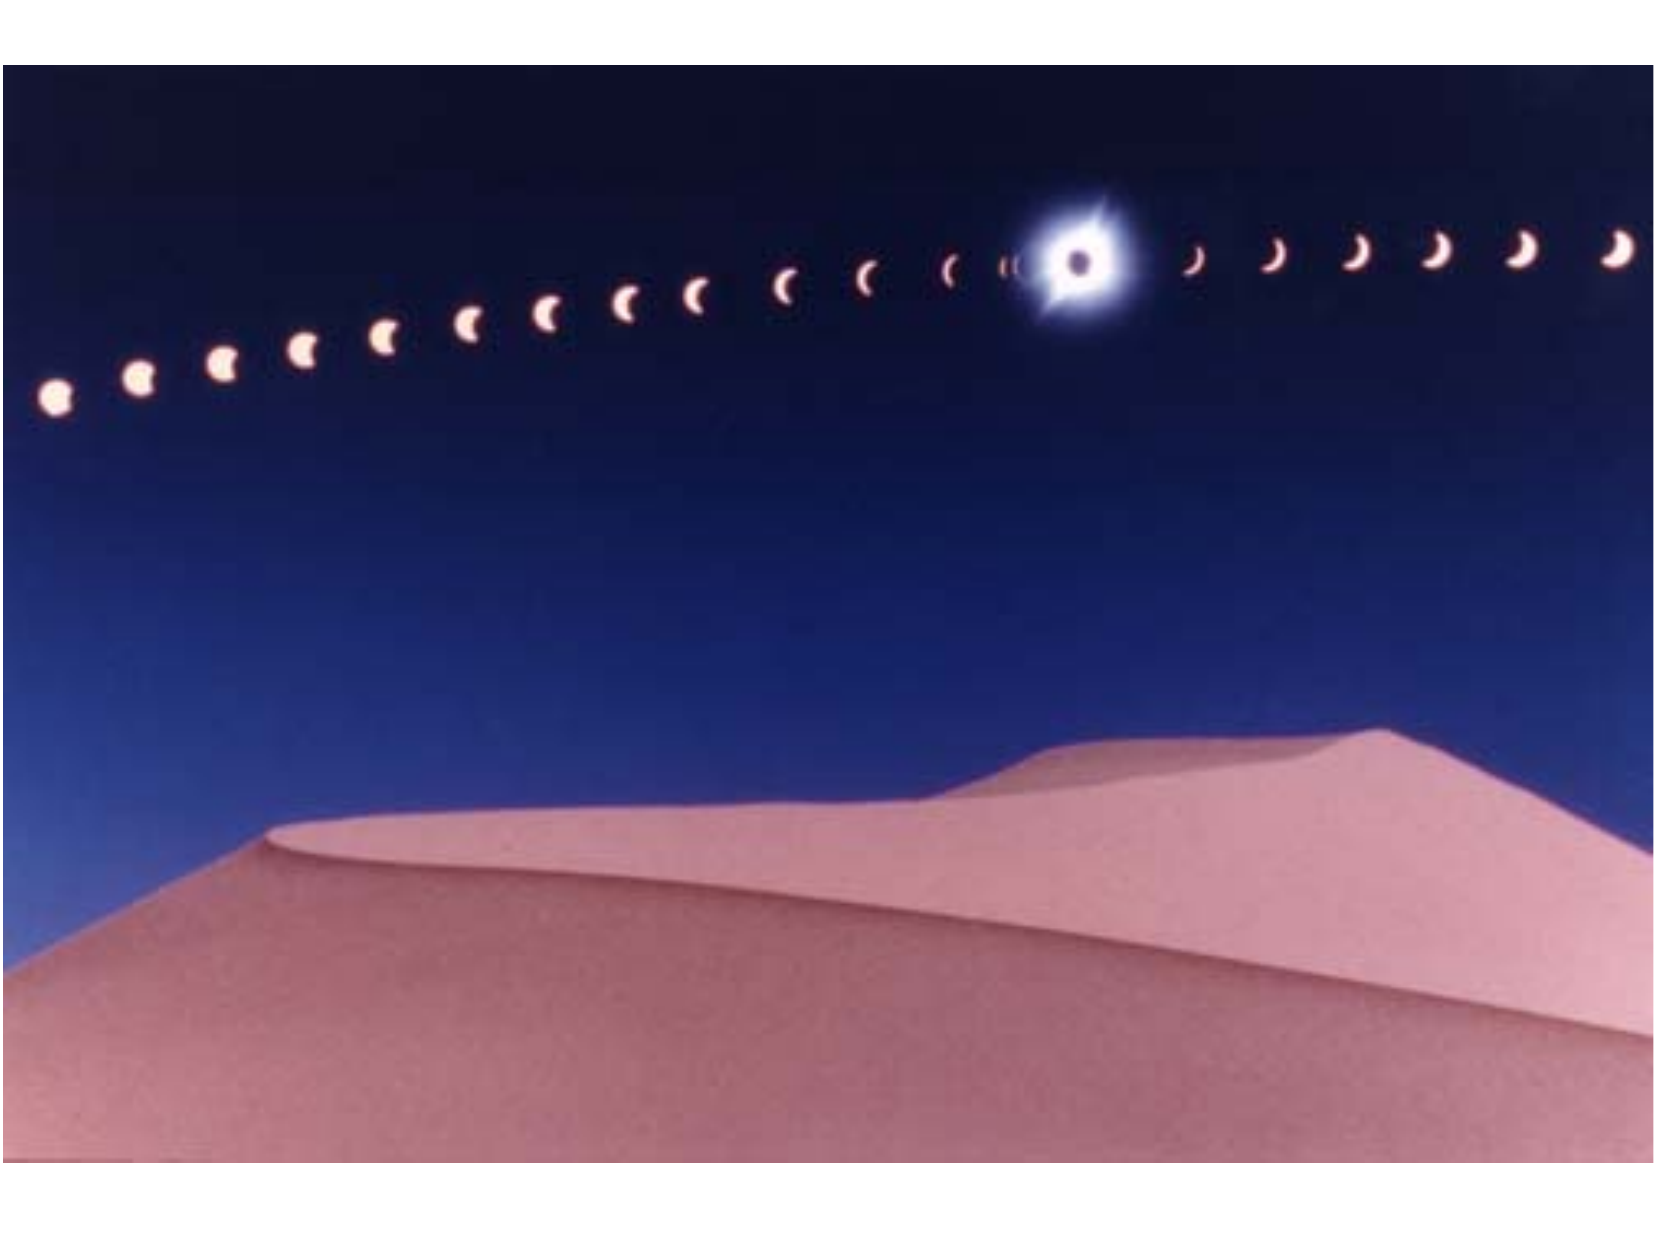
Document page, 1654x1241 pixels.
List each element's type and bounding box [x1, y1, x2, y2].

picture [3, 65, 1654, 1163]
